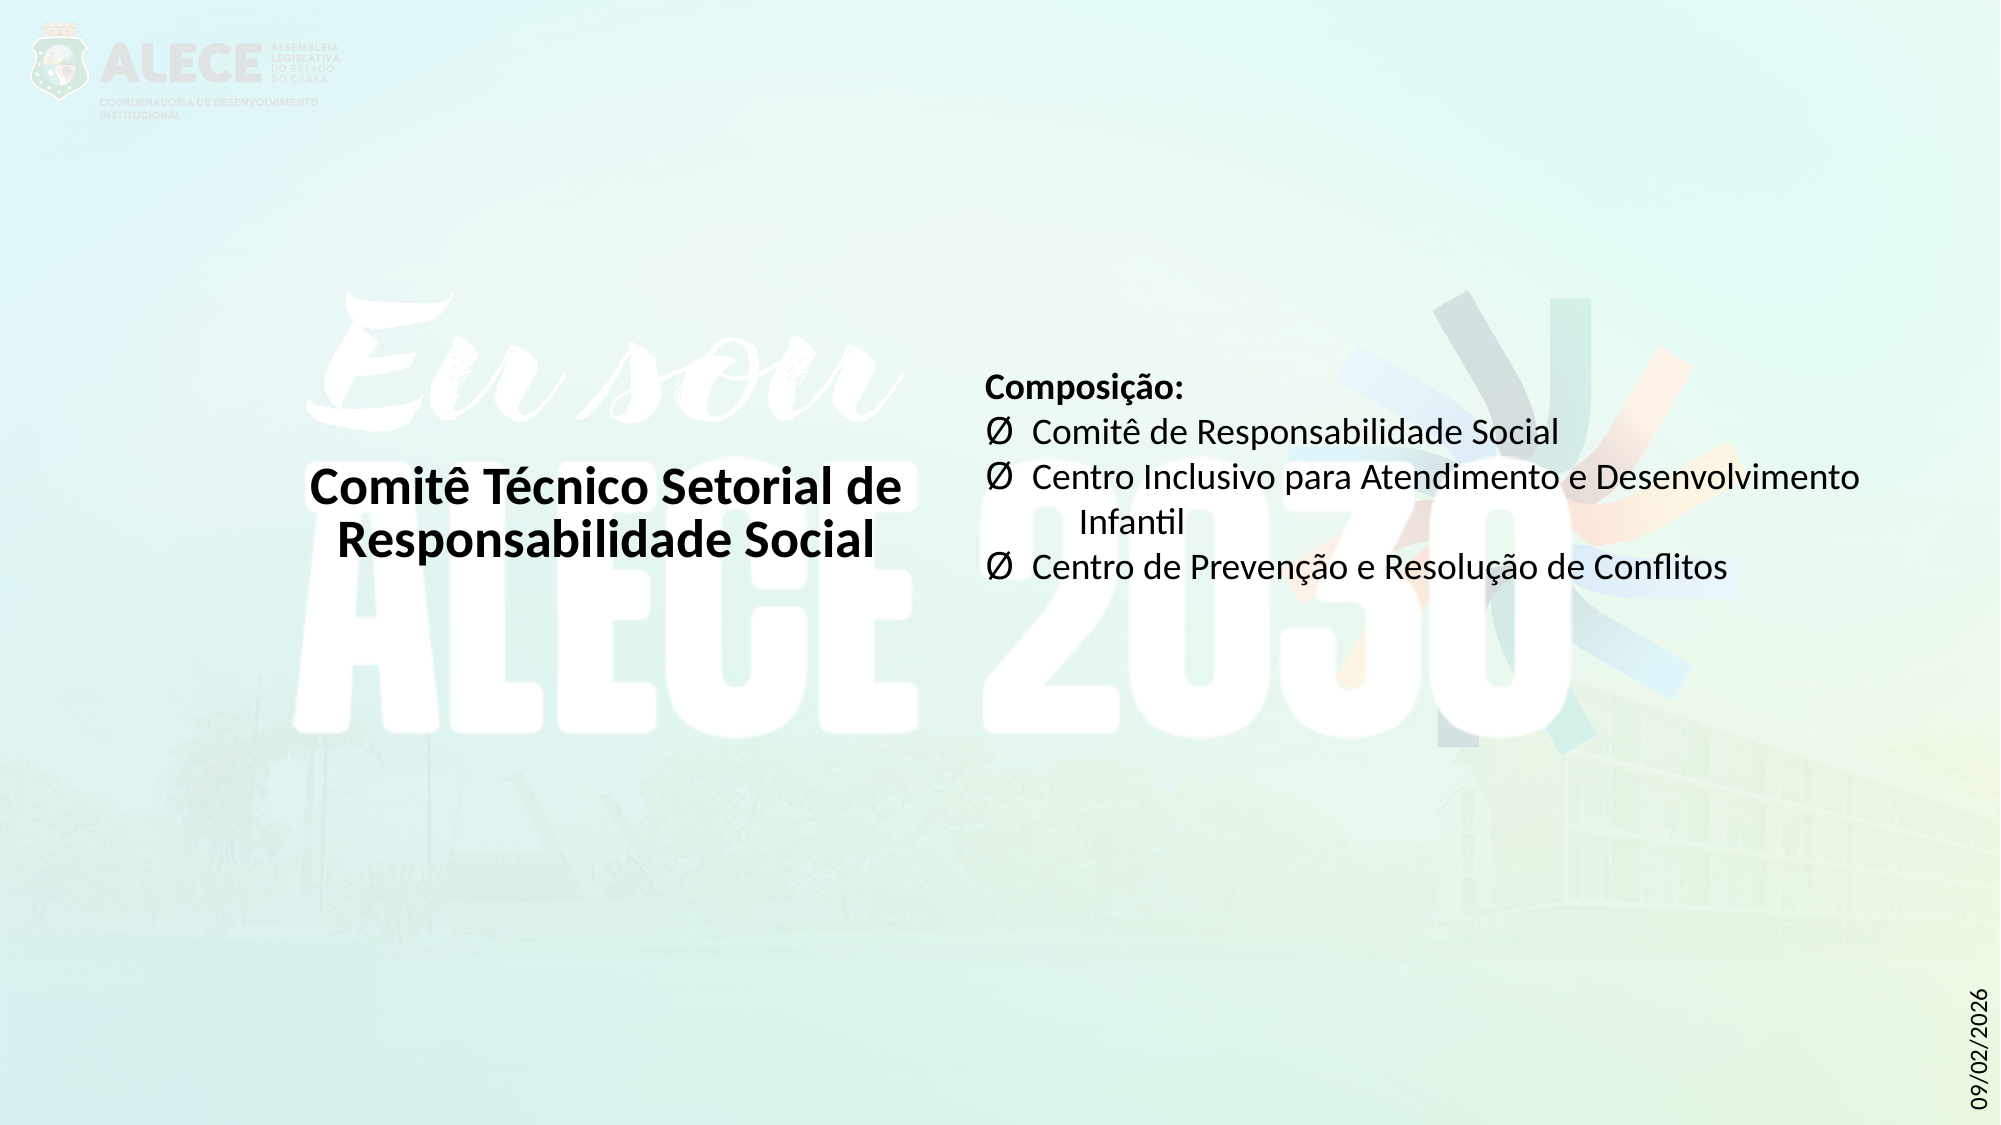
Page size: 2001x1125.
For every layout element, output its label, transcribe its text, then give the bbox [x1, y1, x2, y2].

text_box Composição: Comitê de Responsabilidade Social Centro Inclusivo para Atendimento e Desenvolvimento Infantil Centro de Prevenção e Resolução de Conflitos [970, 354, 1944, 598]
text_box 09/02/2026 [1954, 972, 2000, 1125]
list Comitê Técnico Setorial de Responsabilidade Social [277, 455, 936, 585]
